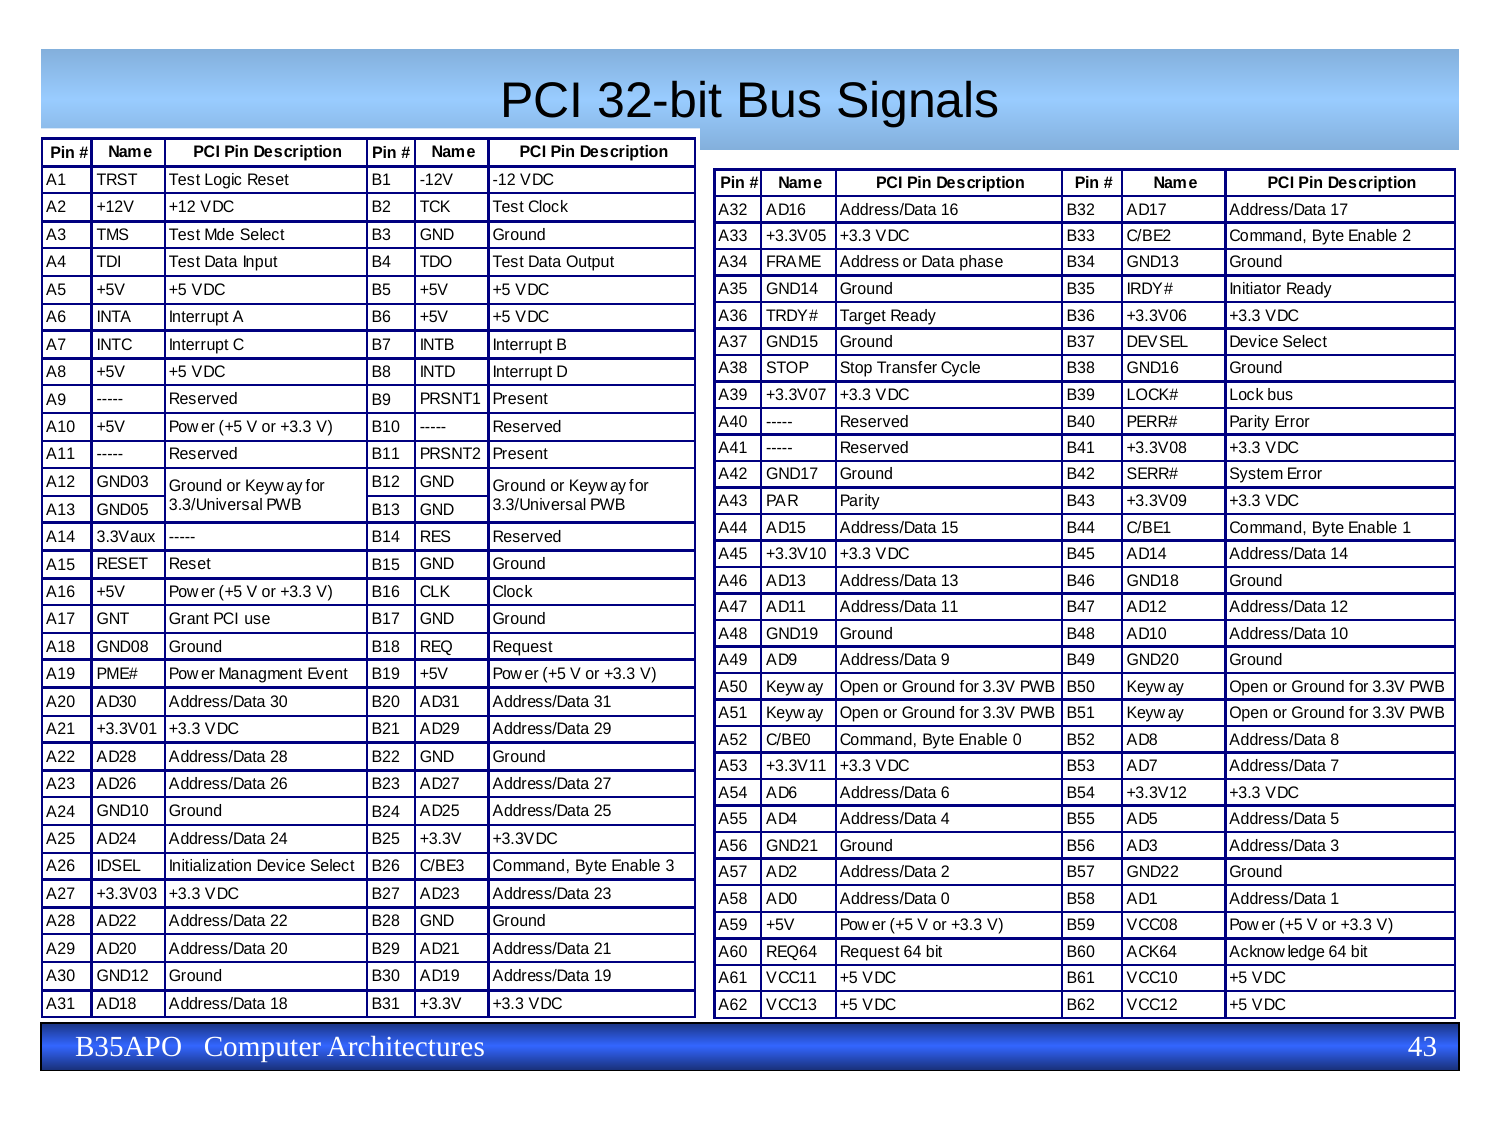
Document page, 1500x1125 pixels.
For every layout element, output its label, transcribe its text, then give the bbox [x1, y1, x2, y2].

title PCI 32-bit Bus Signals [41, 49, 1459, 150]
text_box [24, 128, 700, 188]
chart [36, 137, 1470, 1096]
